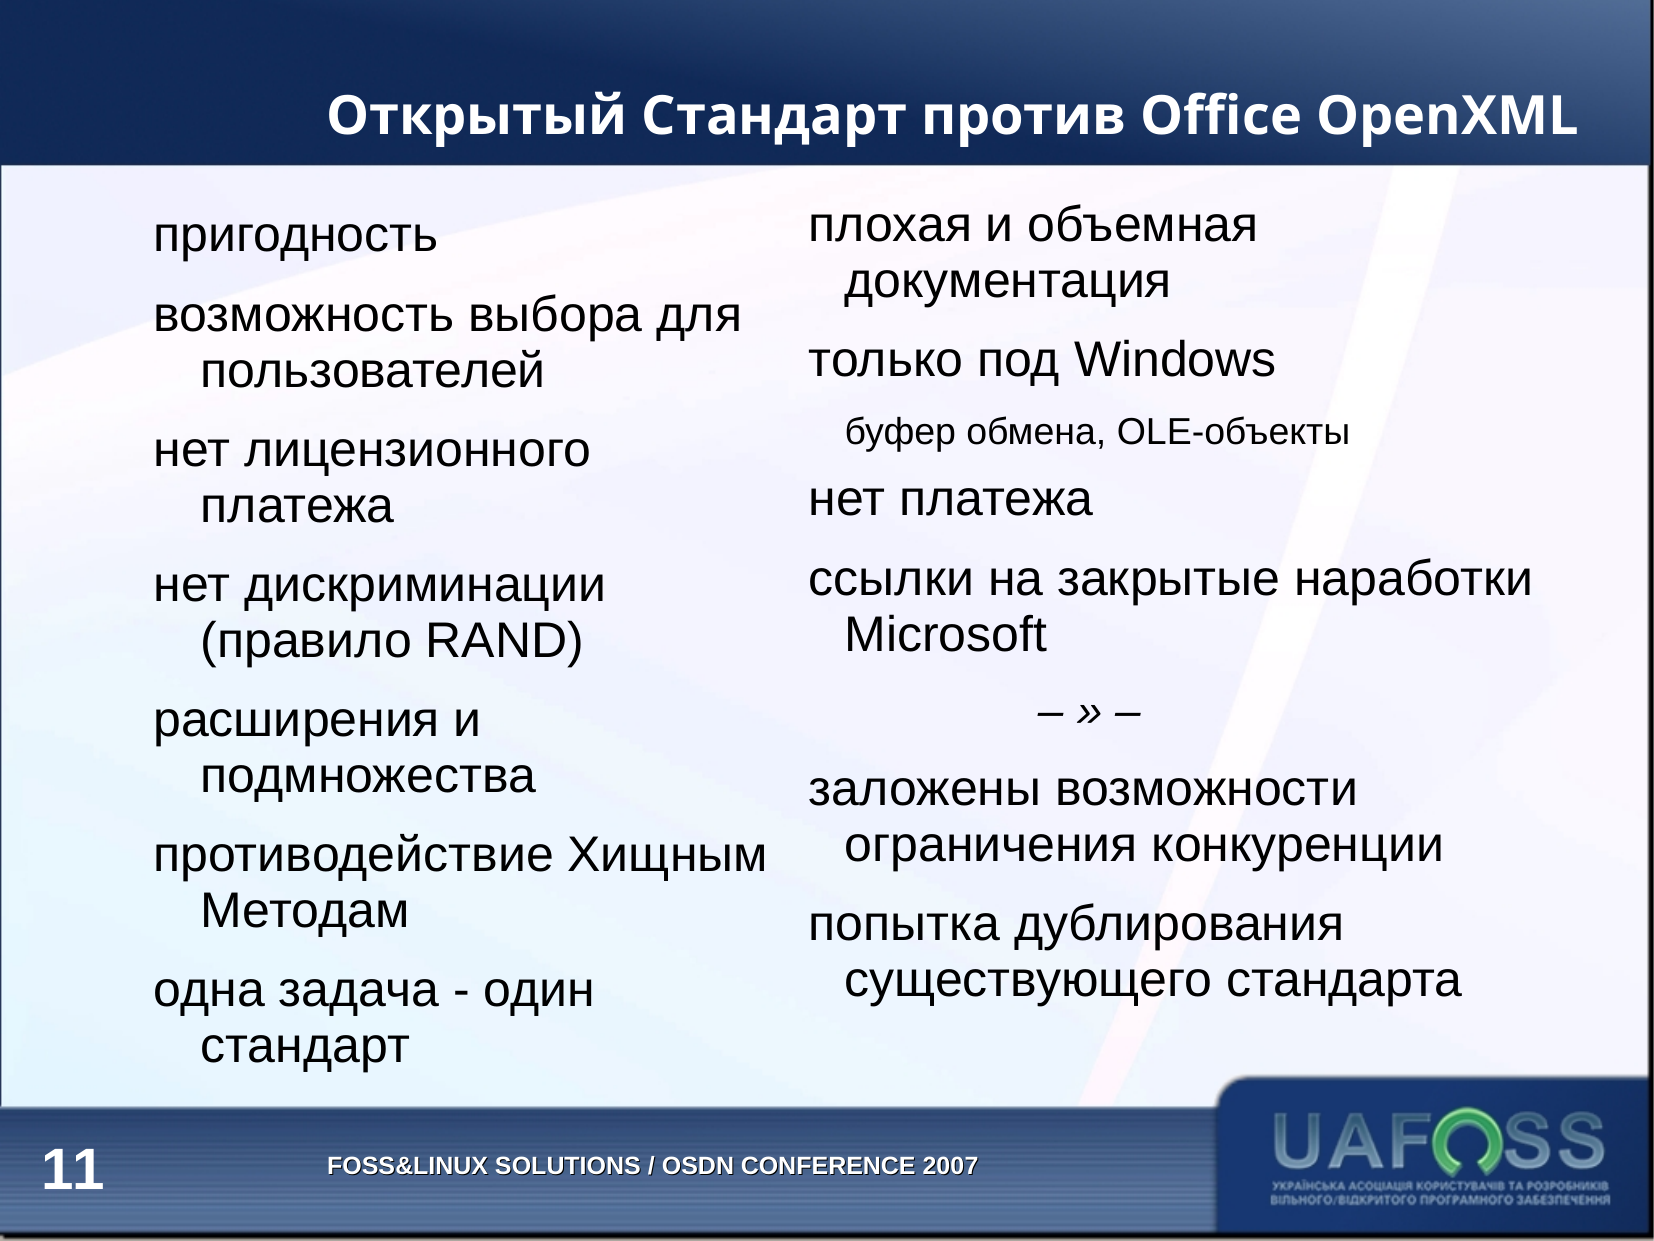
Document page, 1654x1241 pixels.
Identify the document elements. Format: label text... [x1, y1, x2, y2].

picture [0, 0, 1654, 1241]
text_box 1 [29, 1136, 292, 1202]
text_box FOSS&LINUX SOLUTIONS / OSDN CONFERENCE 2007 [327, 1151, 1063, 1180]
title Открытый Стандарт против Office OpenXML [29, 49, 1595, 178]
list пригодность возможность выбора для пользователей нет лицензионного платежа нет дискриминации (правило RAND) расширения и подмножества противодействие Хищным Методам одна задача - один стандарт [59, 206, 786, 1074]
list плохая и объемная документация только под Windows буфер обмена, OLE-объекты нет платежа ссылки на закрытые наработки Microsoft – » – заложены возможности ограничения конкуренции попытка дублирования существующего стандарта [738, 196, 1583, 1015]
